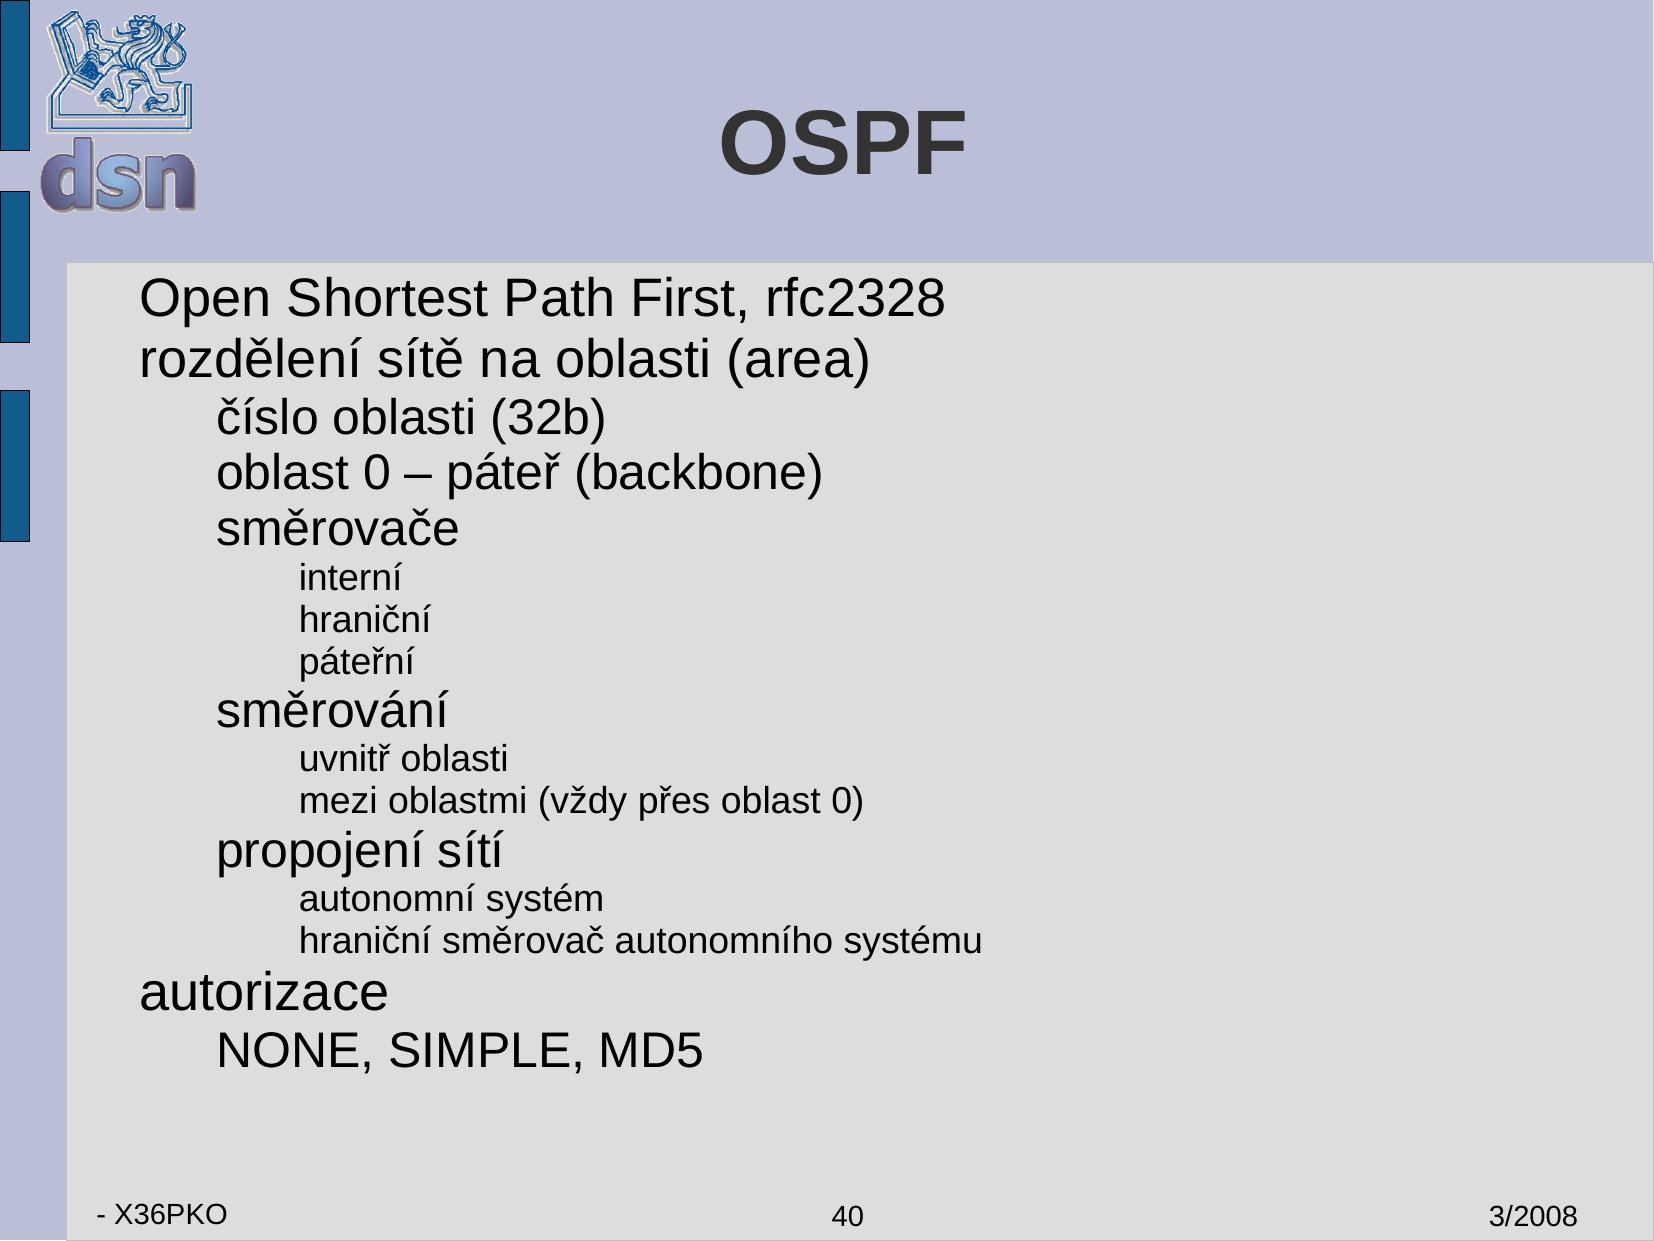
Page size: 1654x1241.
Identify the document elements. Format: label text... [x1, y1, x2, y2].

title OSPF [210, 39, 1478, 247]
list Open Shortest Path First, rfc2328 rozdělení sítě na oblasti (area) číslo oblasti (32b) oblast 0 – páteř (backbone) směrovače interní hraniční páteřní směrování uvnitř oblasti mezi oblastmi (vždy přes oblast 0) propojení sítí autonomní systém hraniční směrovač autonomního systému autorizace NONE, SIMPLE, MD5 [121, 267, 1534, 1096]
picture [10, 10, 223, 230]
